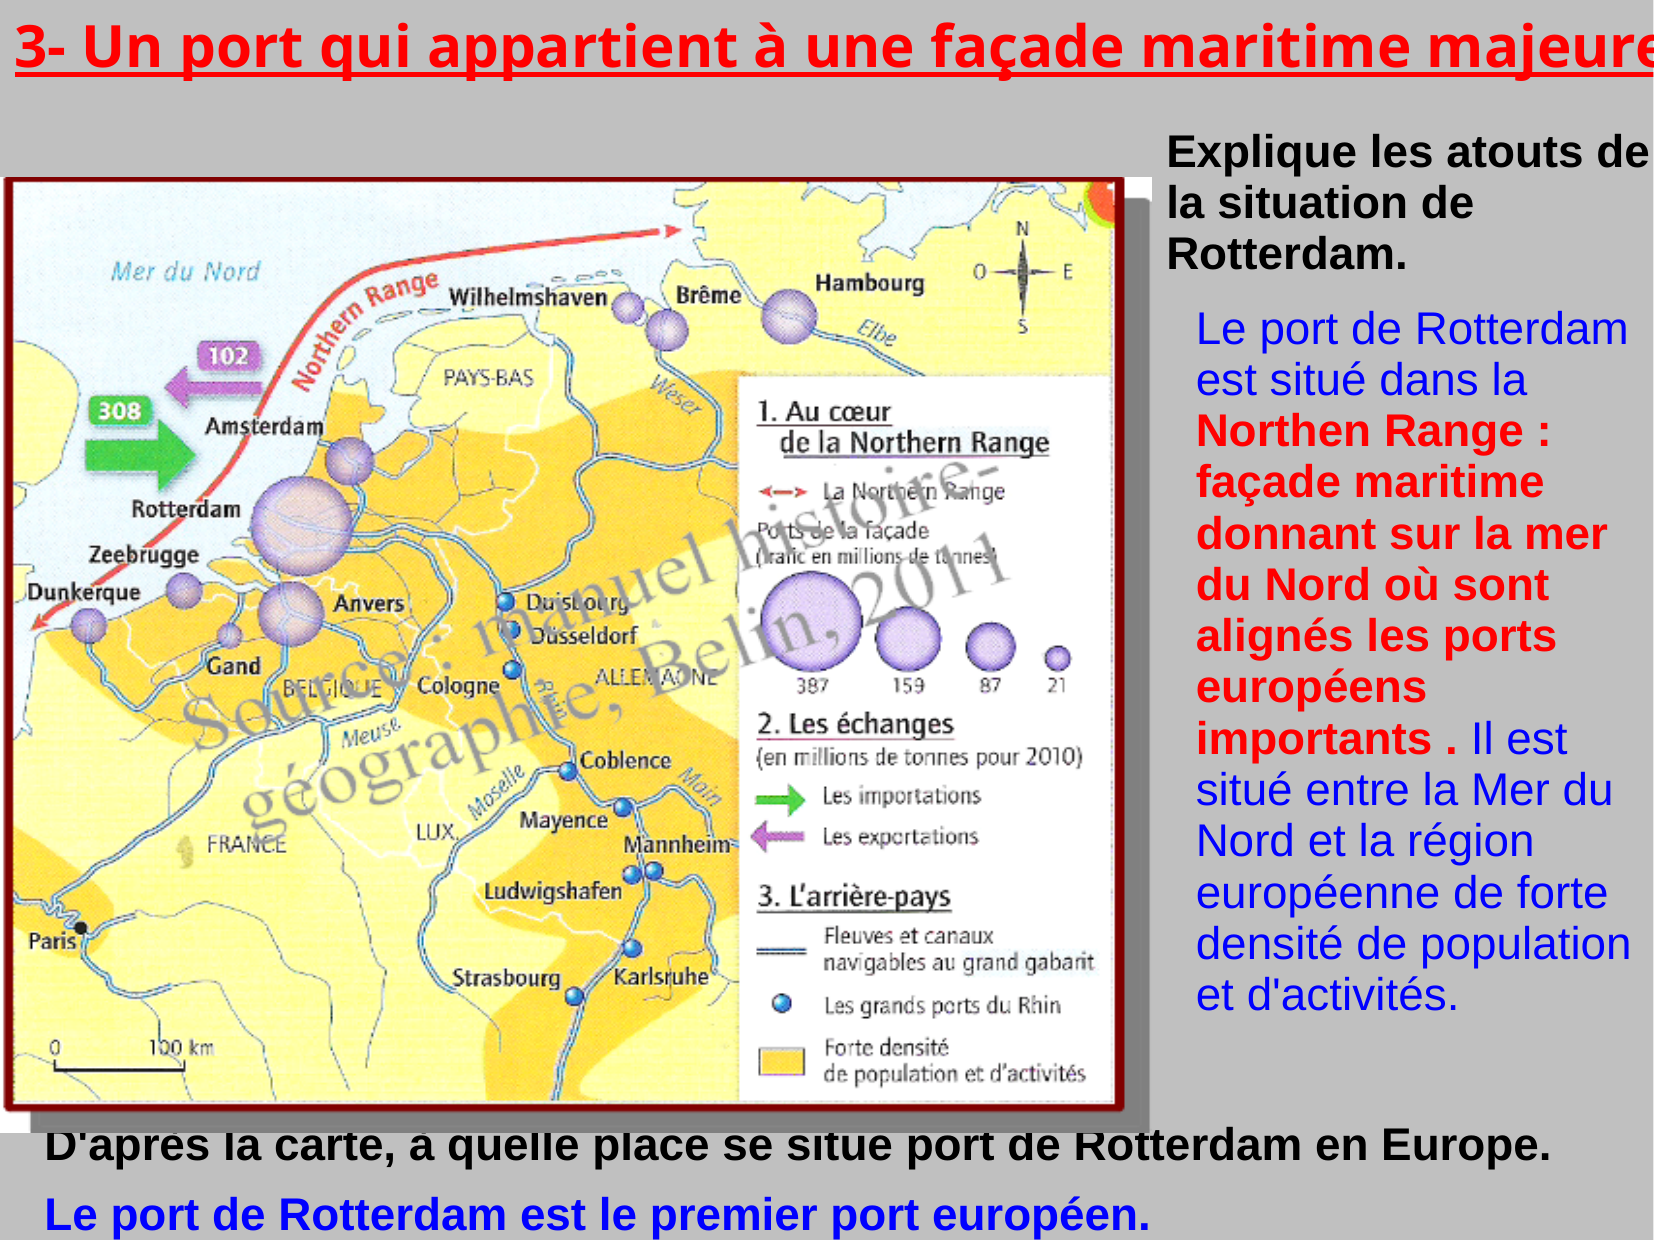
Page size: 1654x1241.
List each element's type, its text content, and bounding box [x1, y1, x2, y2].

picture [0, 177, 1152, 1133]
text_box D'après la carte, à quelle place se situe port de Rotterdam en Europe. [29, 1111, 1625, 1179]
text_box Le port de Rotterdam est situé dans la Northen Range : façade maritime donnant sur la mer du Nord où sont alignés les ports européens importants . Il est situé entre la Mer du Nord et la région européenne de forte densité de population et d'activités. [1181, 295, 1654, 1034]
text_box Le port de Rotterdam est le premier port européen. [29, 1181, 1477, 1241]
text_box Explique les atouts de la situation de Rotterdam. [1152, 178, 1654, 290]
text_box 3- Un port qui appartient à une façade maritime majeure. [0, 0, 1654, 178]
